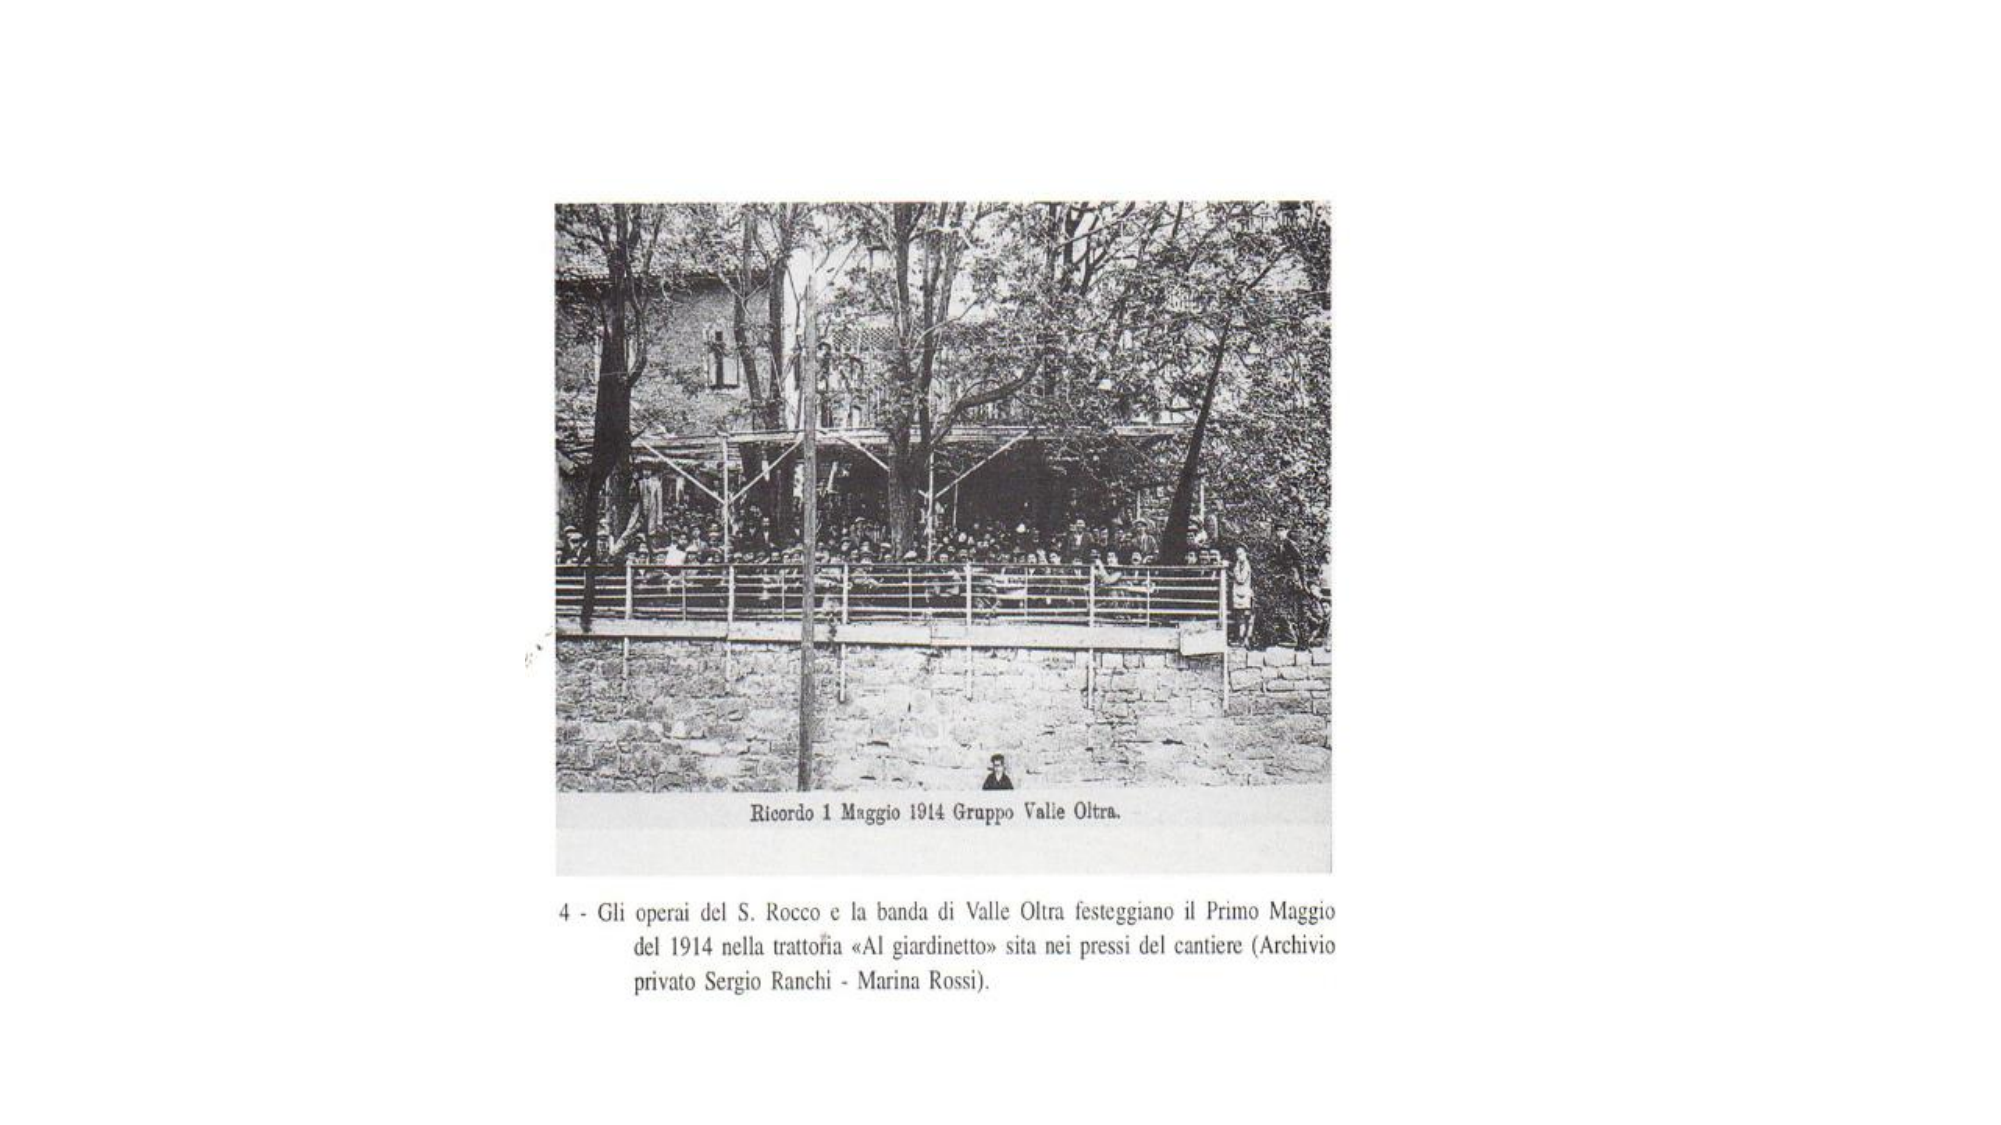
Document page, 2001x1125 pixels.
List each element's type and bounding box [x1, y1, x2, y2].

picture [525, 179, 1365, 1017]
